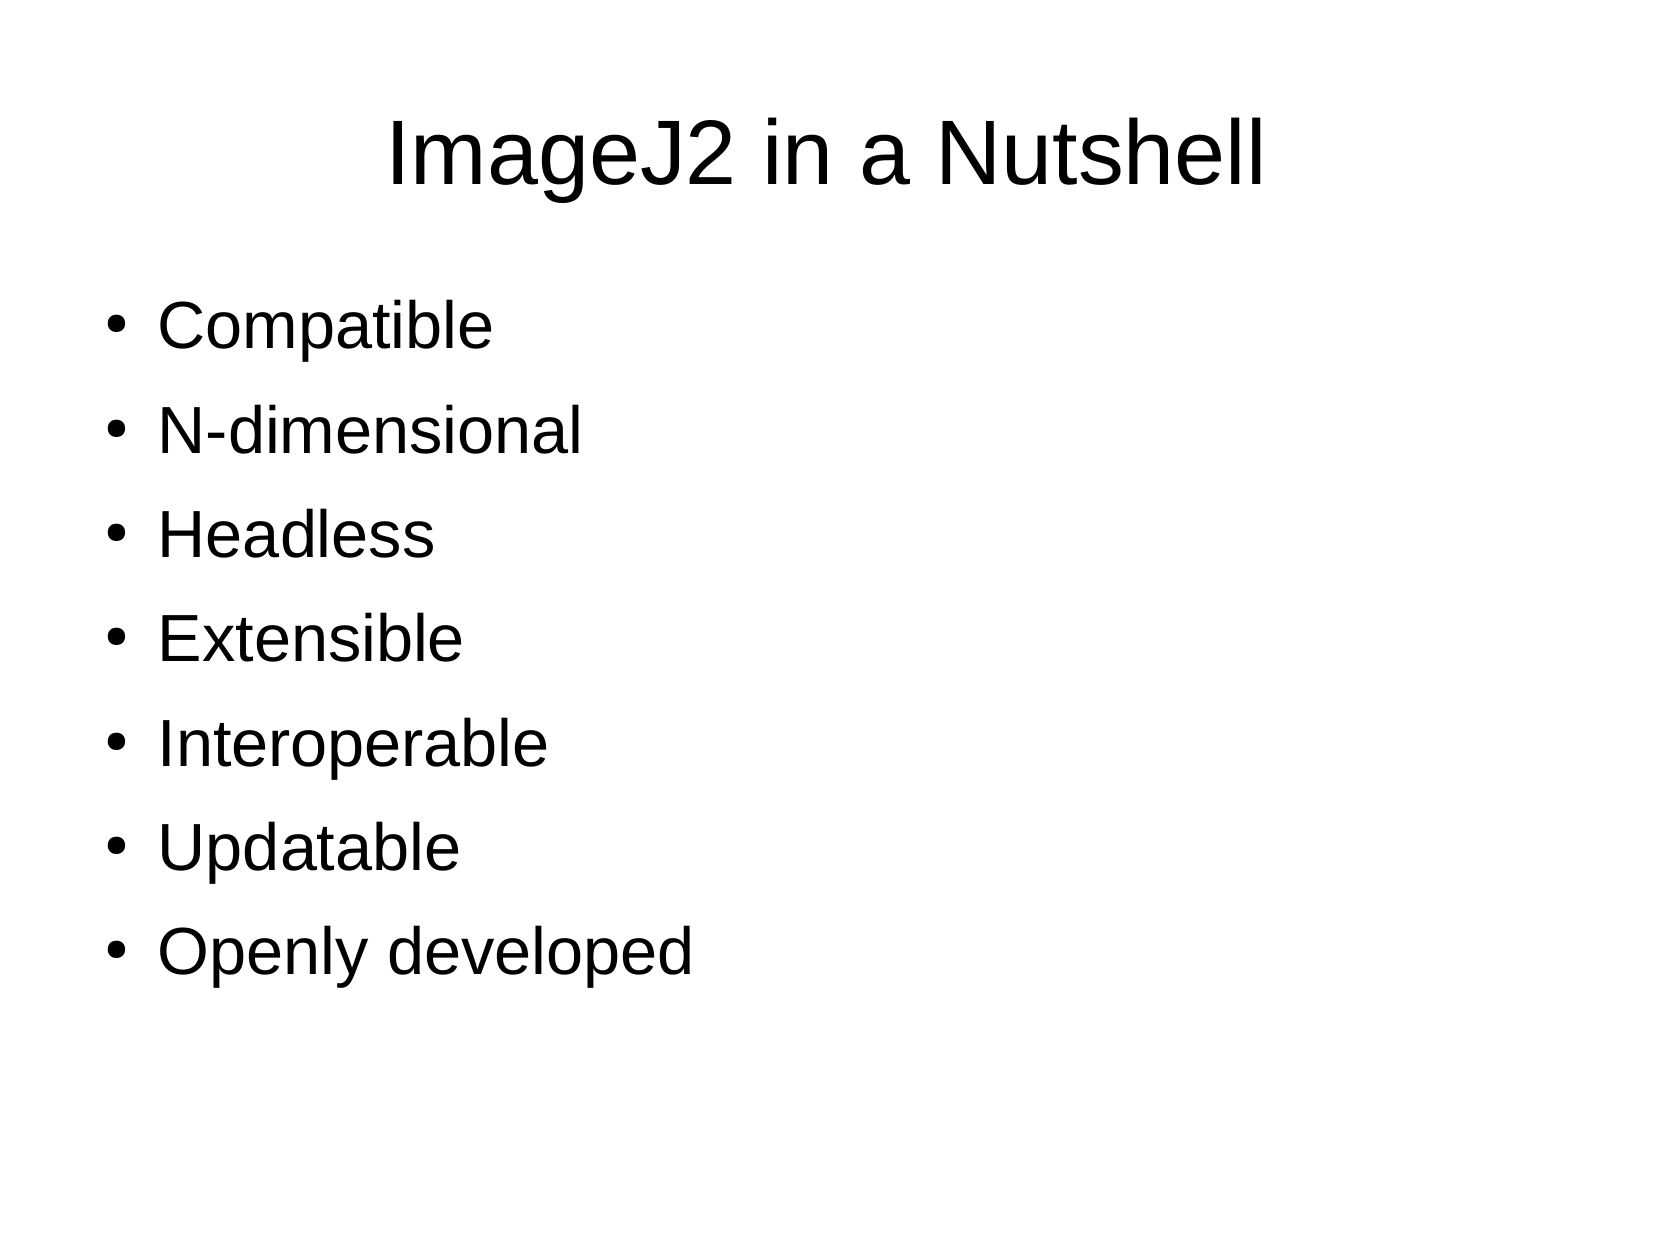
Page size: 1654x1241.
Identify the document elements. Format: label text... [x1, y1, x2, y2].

title ImageJ2 in a Nutshell [82, 49, 1571, 257]
list Compatible N-dimensional Headless Extensible Interoperable Updatable Openly developed [86, 288, 1576, 1108]
